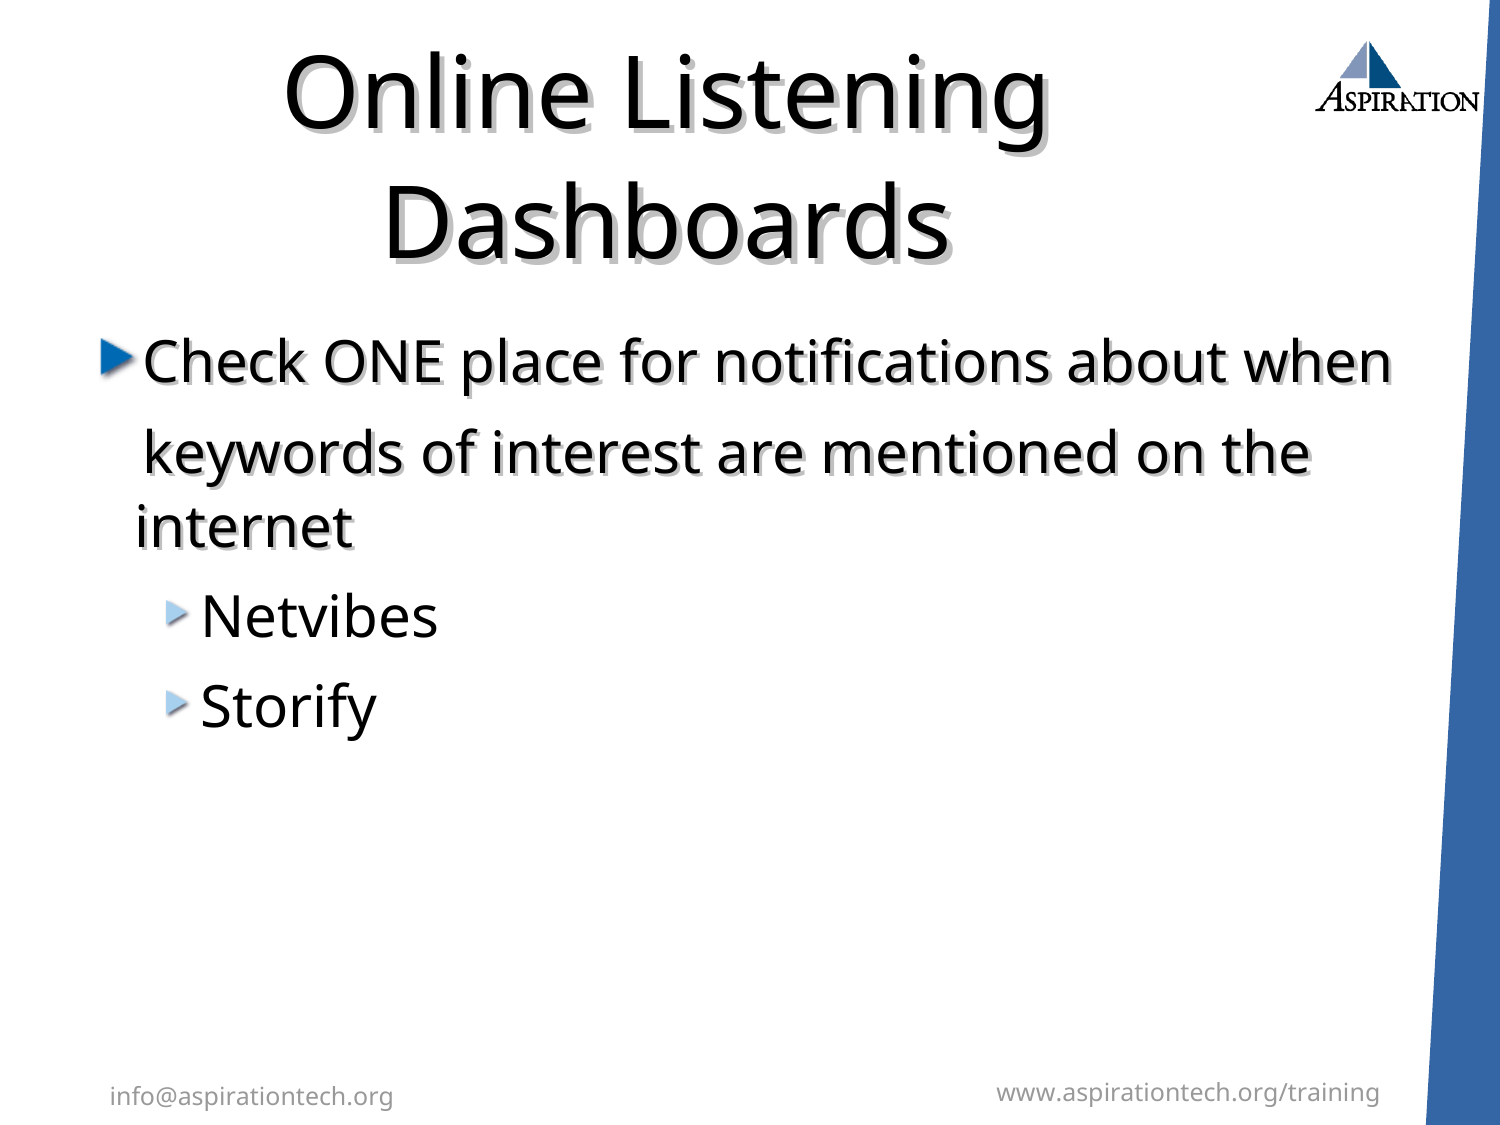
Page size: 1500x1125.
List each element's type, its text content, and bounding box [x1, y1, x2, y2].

list Check ONE place for notifications about when keywords of interest are mentioned on the internet Netvibes Storify [42, 319, 1441, 973]
title Online Listening Dashboards [49, 17, 1284, 279]
picture [1315, 41, 1480, 120]
